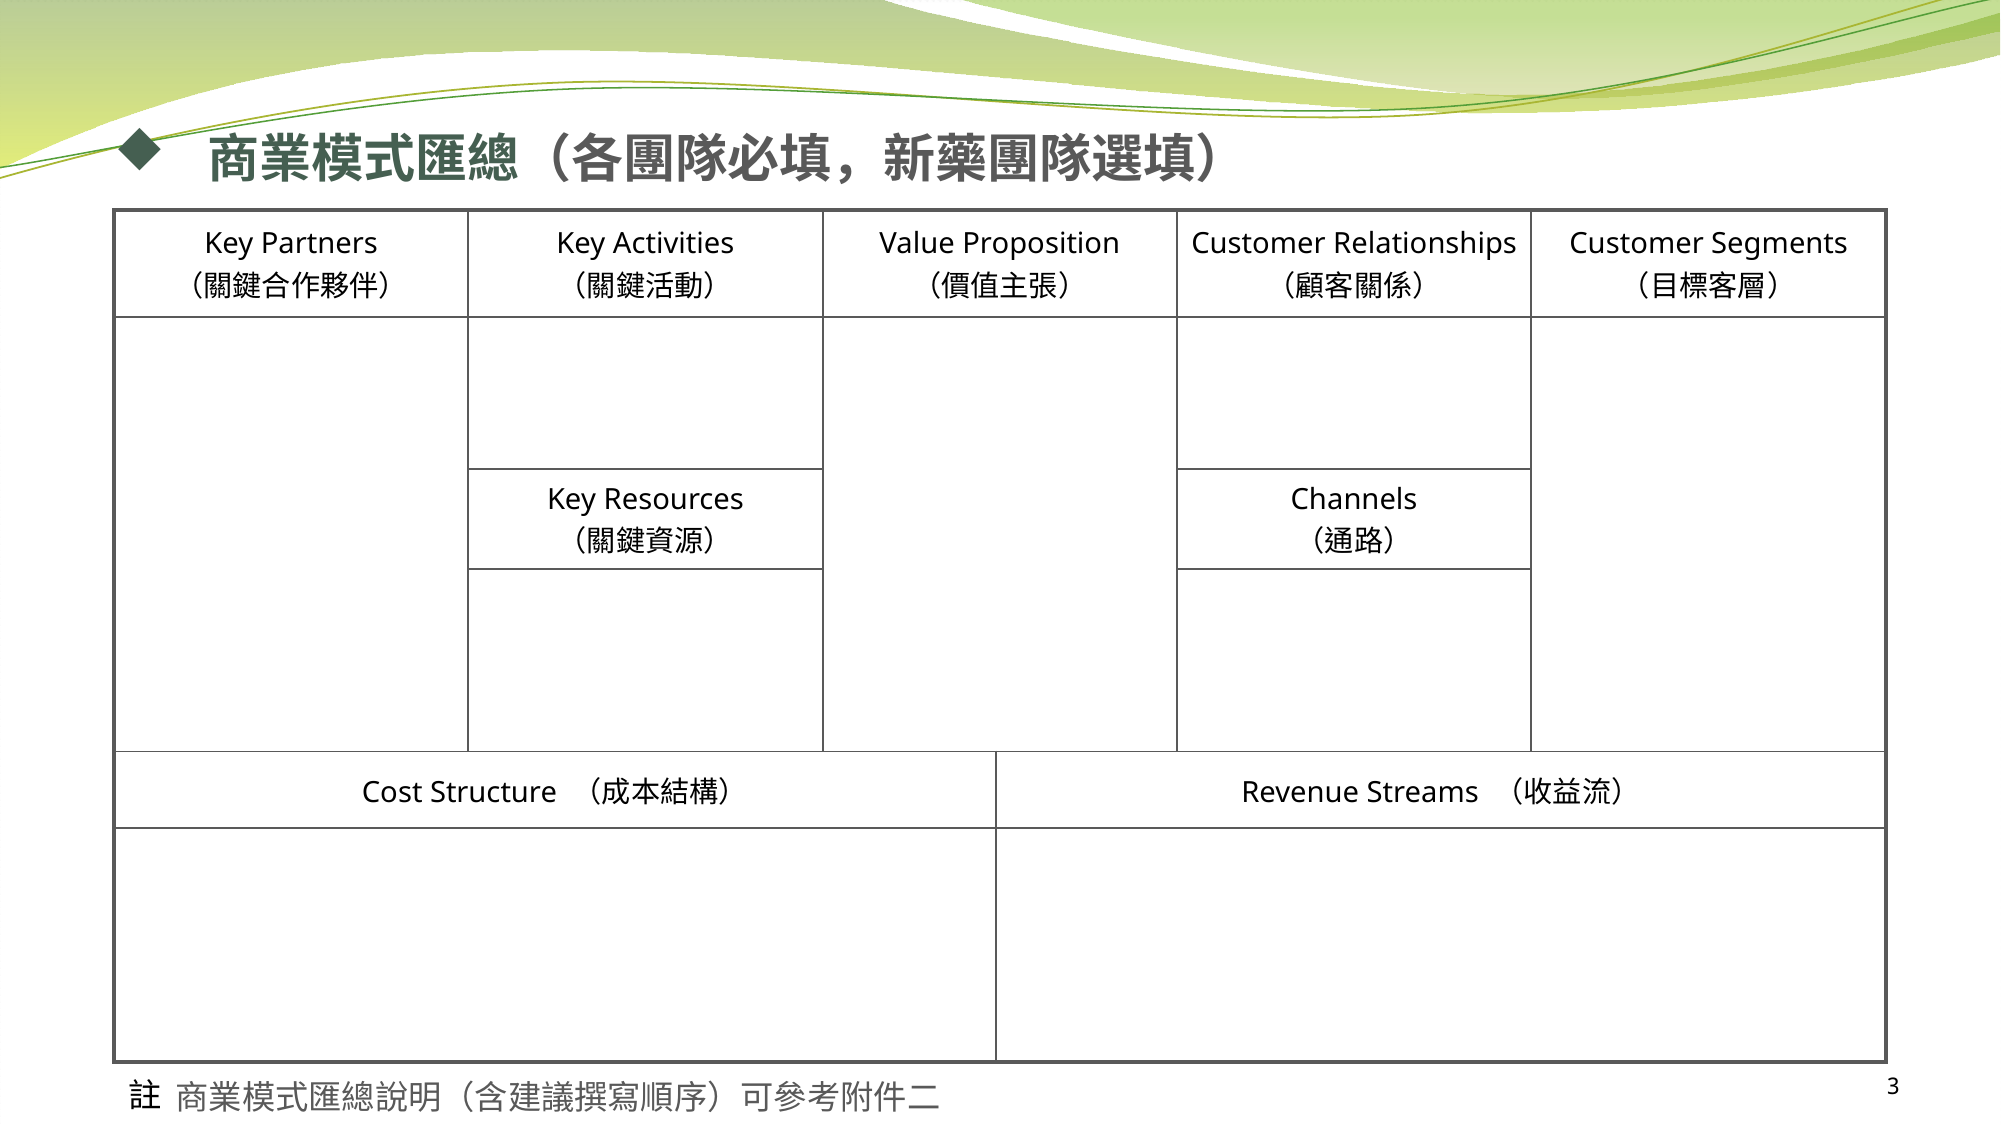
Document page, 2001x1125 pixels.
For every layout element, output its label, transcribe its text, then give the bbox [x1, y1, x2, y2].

table_cell [824, 318, 1176, 751]
table_cell Key Resources （關鍵資源） [469, 470, 822, 568]
table_header Key Activities （關鍵活動） [469, 212, 822, 316]
table_cell [997, 829, 1884, 1060]
title 商業模式匯總（各團隊必填，新藥團隊選填） [114, 0, 1914, 188]
table_cell [1178, 570, 1530, 751]
table_cell Cost Structure （成本結構） [116, 752, 995, 827]
table_cell [469, 570, 822, 751]
table_cell [469, 318, 822, 468]
table_header Customer Relationships （顧客關係） [1178, 212, 1530, 316]
table_cell Revenue Streams （收益流） [997, 752, 1884, 827]
table_cell [116, 829, 995, 1060]
table_cell [1532, 318, 1884, 751]
text_box 商業模式匯總說明（含建議撰寫順序）可參考附件二 [113, 1063, 1865, 1125]
table_header Value Proposition （價值主張） [824, 212, 1176, 316]
table_header Key Partners （關鍵合作夥伴） [116, 212, 467, 316]
table_cell Channels （通路） [1178, 470, 1530, 568]
table_header Customer Segments （目標客層） [1532, 212, 1884, 316]
slide_number <編號> [1733, 1042, 1900, 1103]
table_cell [116, 318, 467, 751]
table_cell [1178, 318, 1530, 468]
